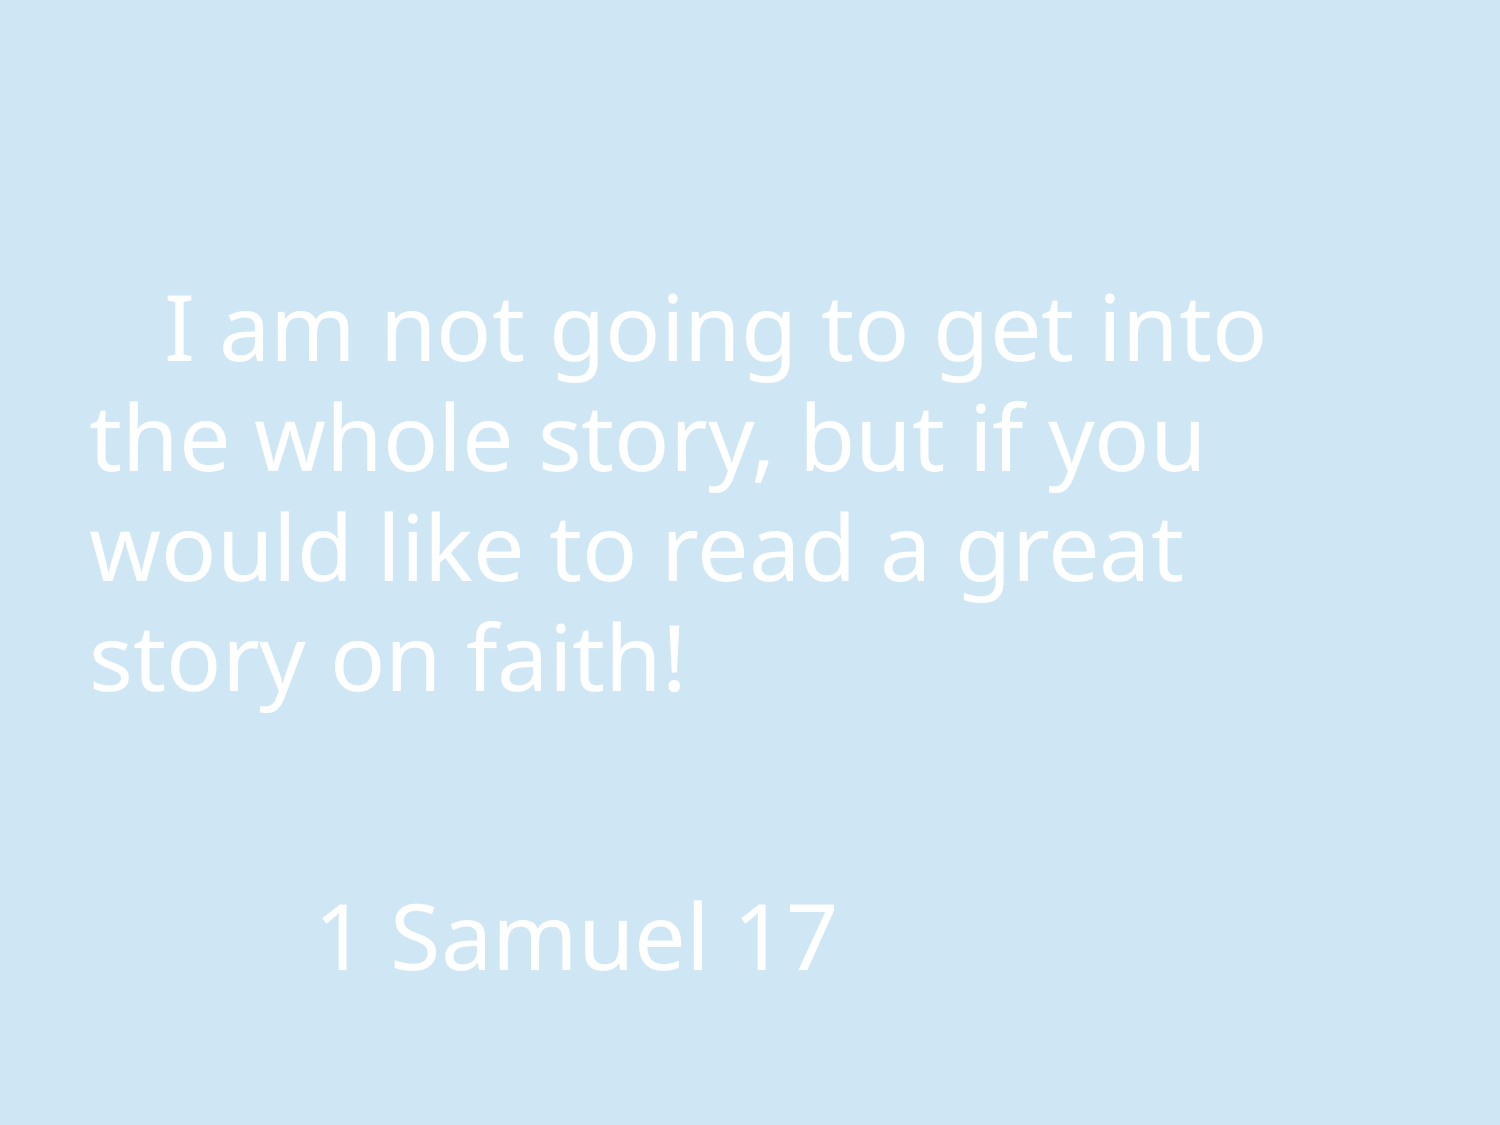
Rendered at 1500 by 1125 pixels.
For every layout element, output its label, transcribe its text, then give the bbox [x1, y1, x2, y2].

list I am not going to get into the whole story, but if you would like to read a great story on faith! 1 Samuel 17 [75, 262, 1425, 1035]
